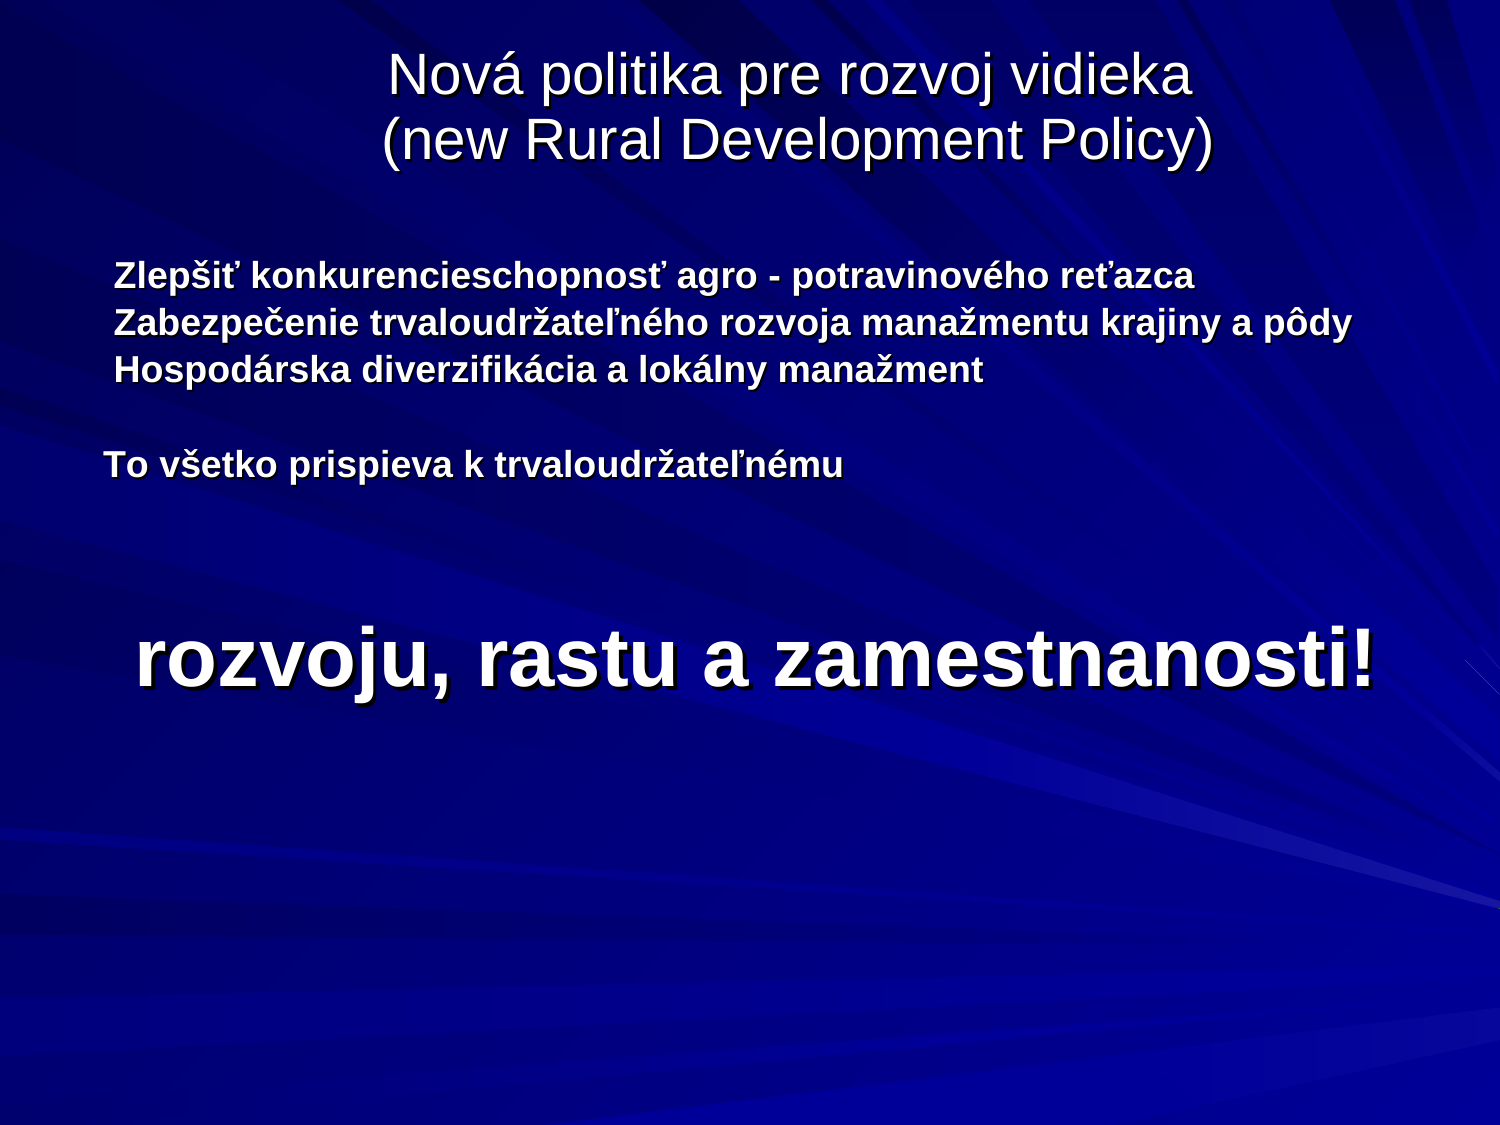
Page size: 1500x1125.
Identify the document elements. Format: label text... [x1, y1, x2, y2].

title Nová politika pre rozvoj vidieka (new Rural Development Policy) [253, 26, 1344, 250]
list Zlepšiť konkurencieschopnosť agro - potravinového reťazca Zabezpečenie trvaloudržateľného rozvoja manažmentu krajiny a pôdy Hospodárska diverzifikácia a lokálny manažment To všetko prispieva k trvaloudržateľnému rozvoju, rastu a zamestnanosti! [88, 250, 1425, 1005]
